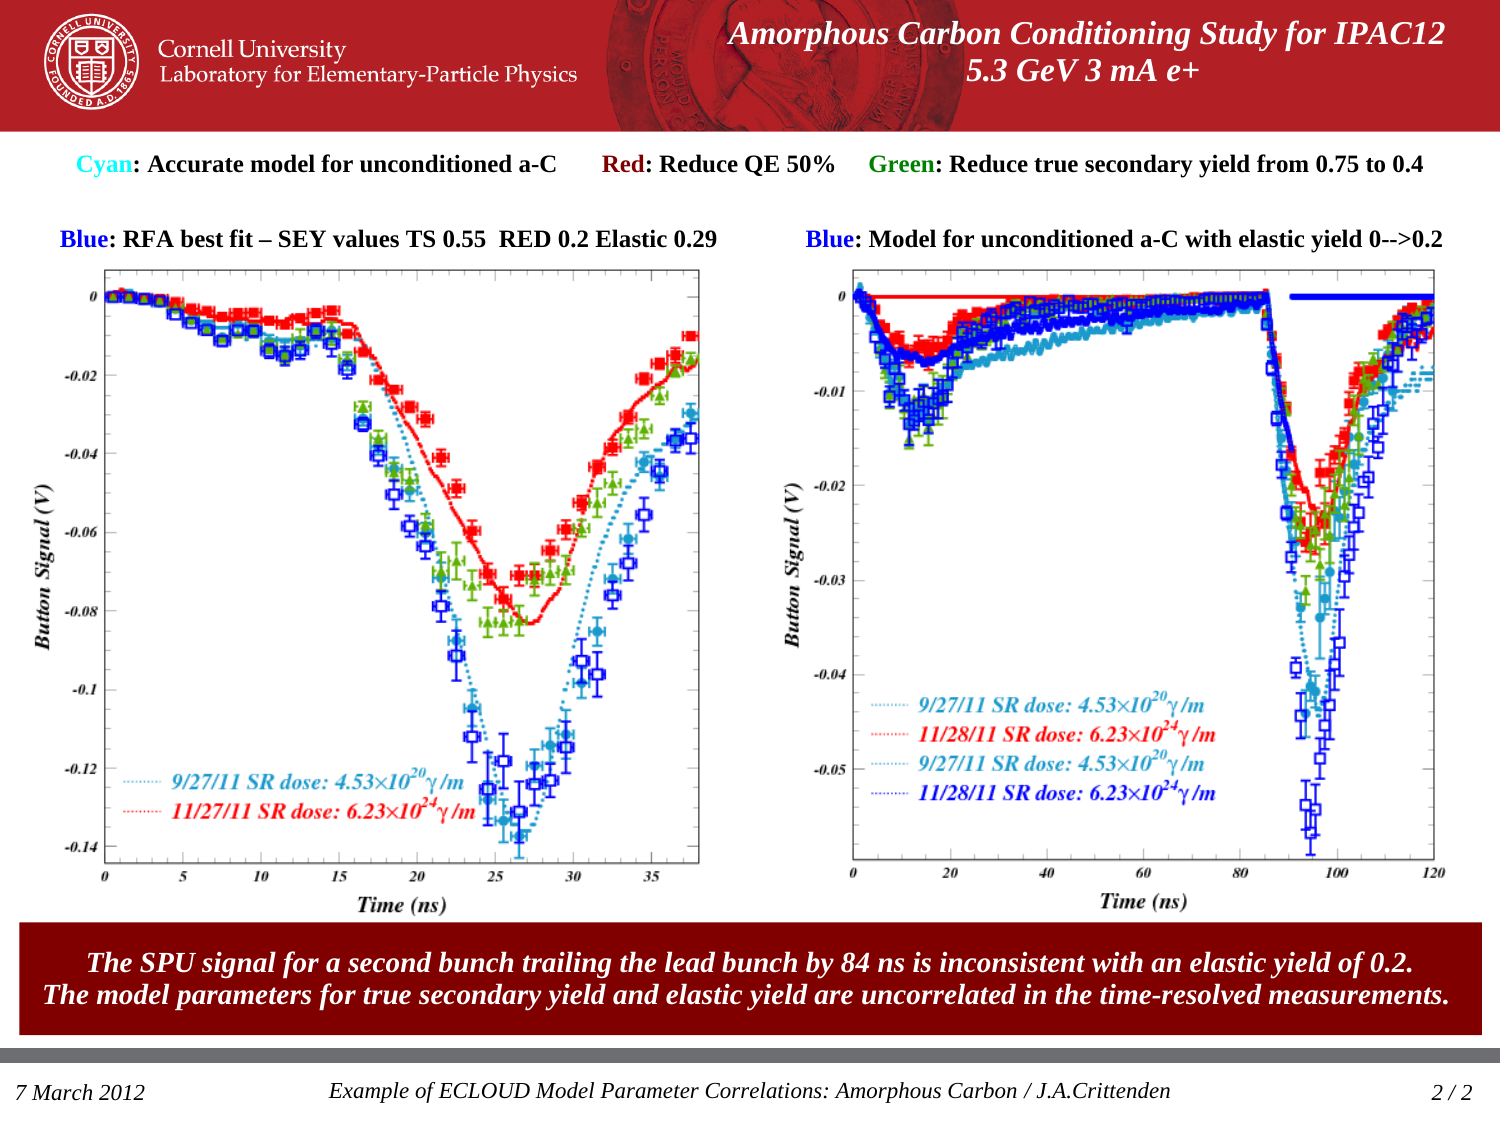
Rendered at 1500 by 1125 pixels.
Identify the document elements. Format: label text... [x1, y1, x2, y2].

picture [30, 262, 706, 920]
text_box Cyan: Accurate model for unconditioned a-C Red: Reduce QE 50% Green: Reduce true secondary yield from 0.75 to 0.4 [76, 149, 1424, 188]
text_box Amorphous Carbon Conditioning Study for IPAC12 5.3 GeV 3 mA e+ [675, 15, 1500, 151]
text_box The SPU signal for a second bunch trailing the lead bunch by 84 ns is inconsistent with an elastic yield of 0.2. The model parameters for true secondary yield and elastic yield are uncorrelated in the time-resolved measurements. [19, 922, 1482, 1036]
text_box Blue: Model for unconditioned a-C with elastic yield 0-->0.2 [805, 224, 1445, 263]
text_box Blue: RFA best fit – SEY values TS 0.55 RED 0.2 Elastic 0.29 [60, 224, 719, 263]
picture [0, 0, 1500, 132]
picture [780, 262, 1456, 920]
